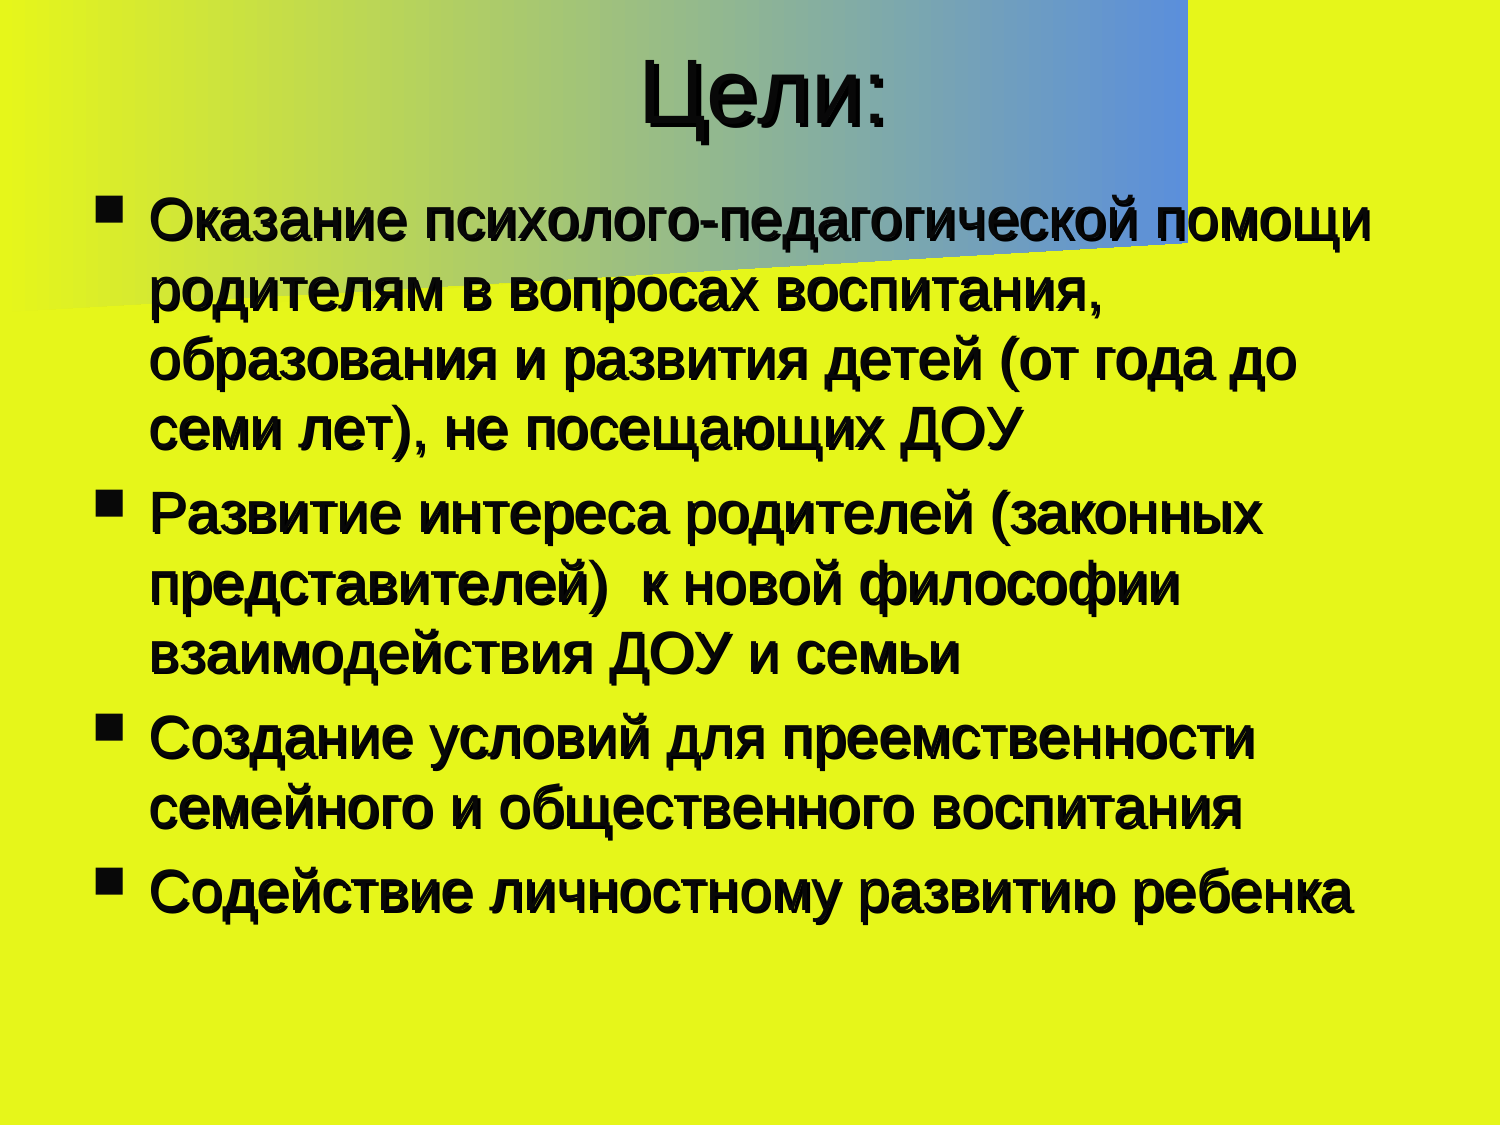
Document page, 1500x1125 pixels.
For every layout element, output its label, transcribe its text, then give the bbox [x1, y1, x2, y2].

list Оказание психолого-педагогической помощи родителям в вопросах воспитания, образования и развития детей (от года до семи лет), не посещающих ДОУ Развитие интереса родителей (законных представителей) к новой философии взаимодействия ДОУ и семьи Создание условий для преемственности семейного и общественного воспитания Содействие личностному развитию ребенка [76, 172, 1427, 1024]
title Цели: [88, 0, 1439, 173]
